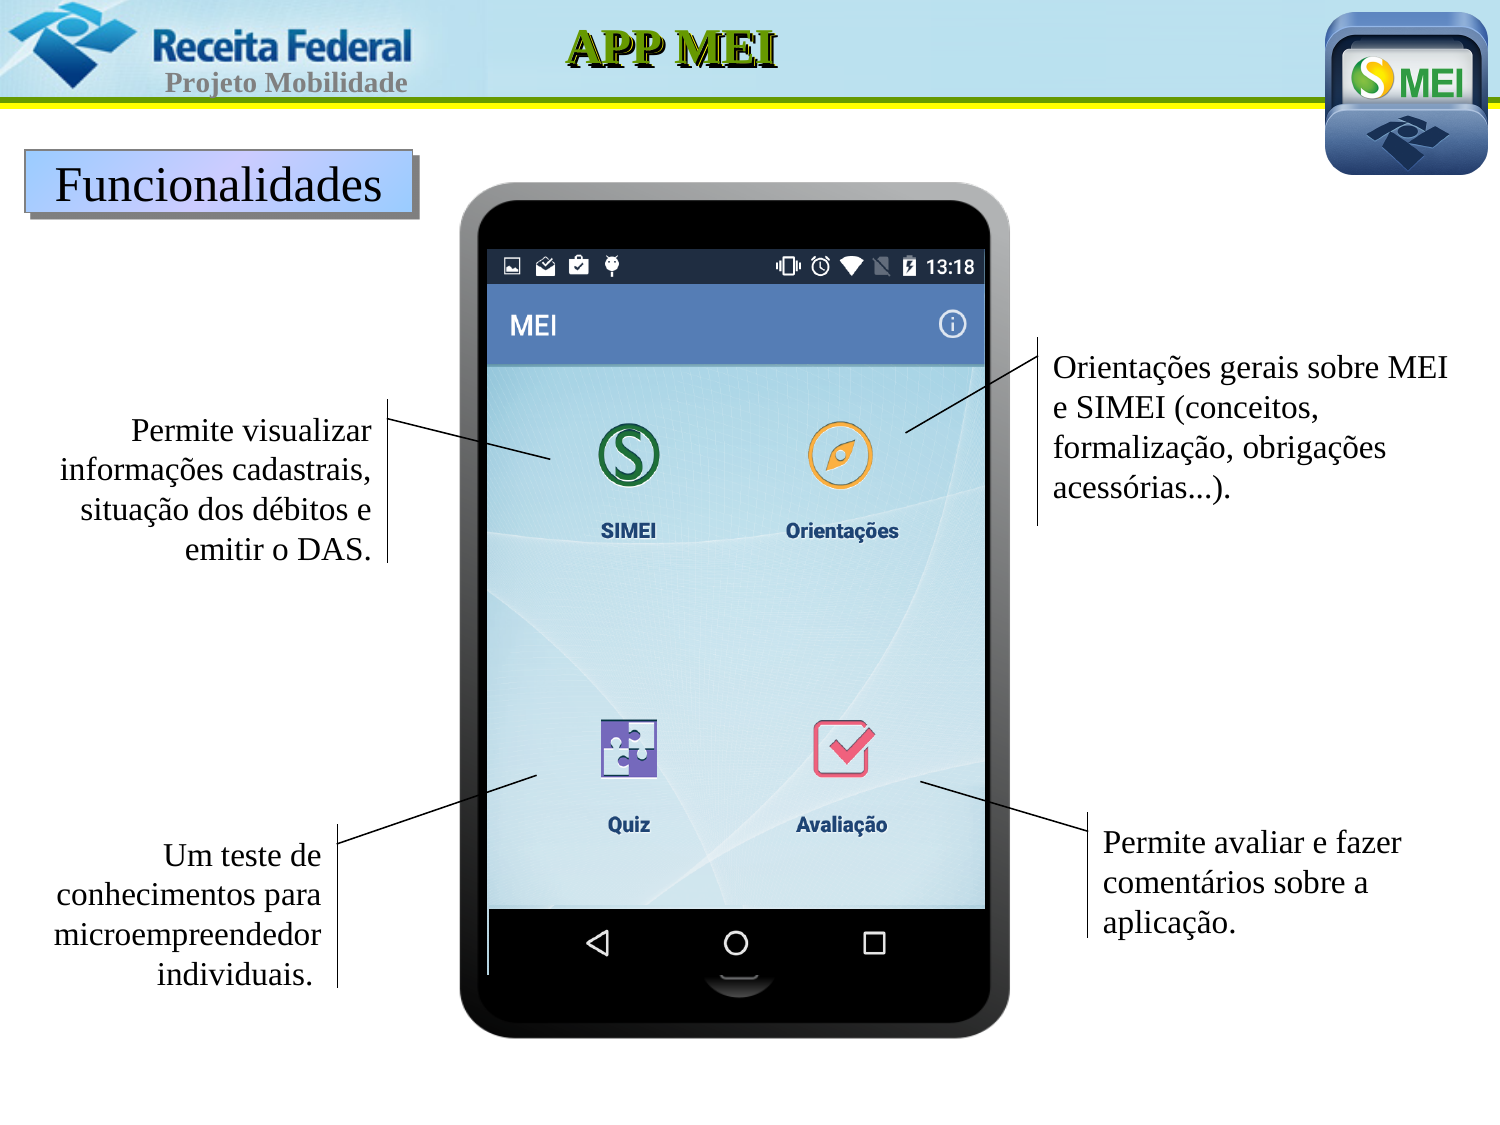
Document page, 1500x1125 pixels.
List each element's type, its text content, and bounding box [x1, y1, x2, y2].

text_box Permite avaliar e fazer comentários sobre a aplicação. [1100, 812, 1425, 938]
text_box Orientações gerais sobre MEI e SIMEI (conceitos, formalização, obrigações acessórias...). [1050, 337, 1475, 525]
picture [1325, 12, 1488, 175]
picture [450, 174, 1020, 1045]
picture [0, 0, 488, 97]
text_box Funcionalidades [24, 149, 413, 213]
text_box Permite visualizar informações cadastrais, situação dos débitos e emitir o DAS. [0, 400, 375, 563]
text_box Um teste de conhecimentos para microempreendedor individuais. [0, 825, 325, 988]
